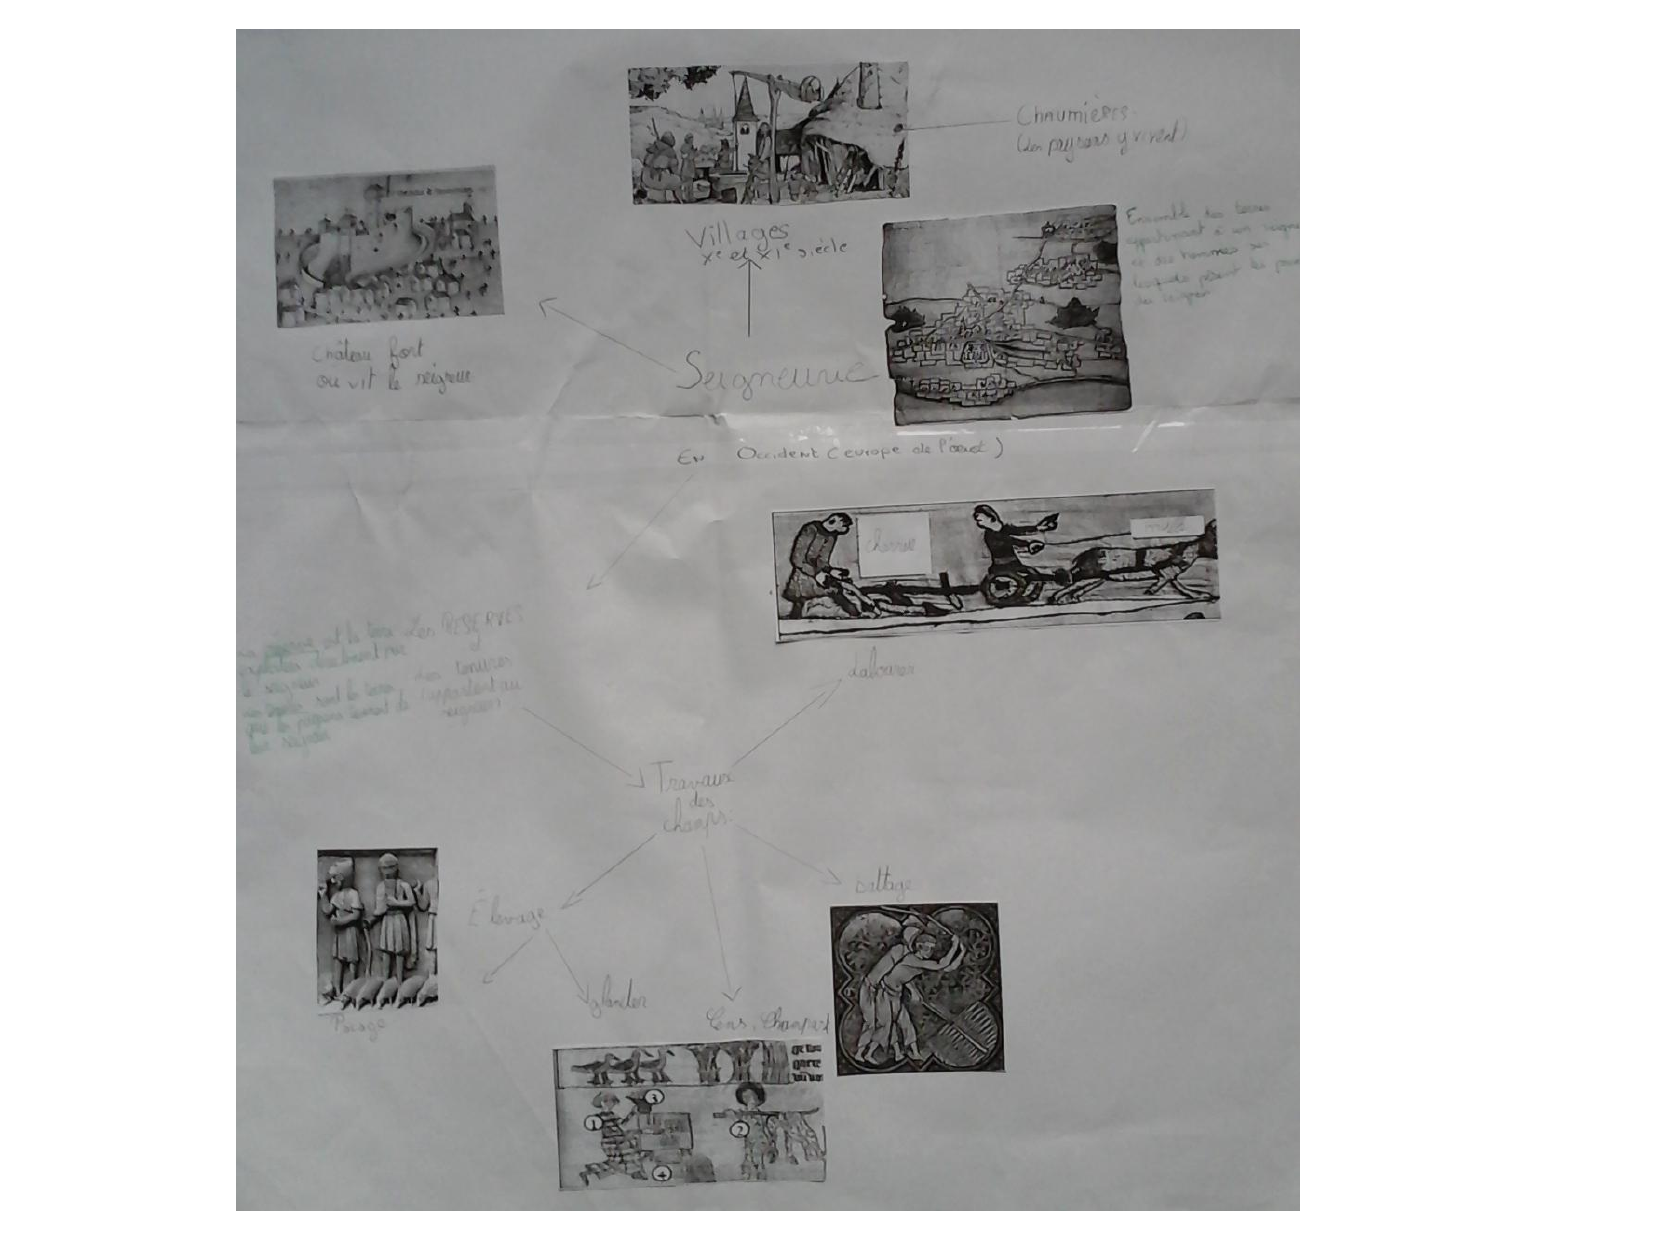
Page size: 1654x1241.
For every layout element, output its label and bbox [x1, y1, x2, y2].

picture [236, 29, 1300, 1211]
